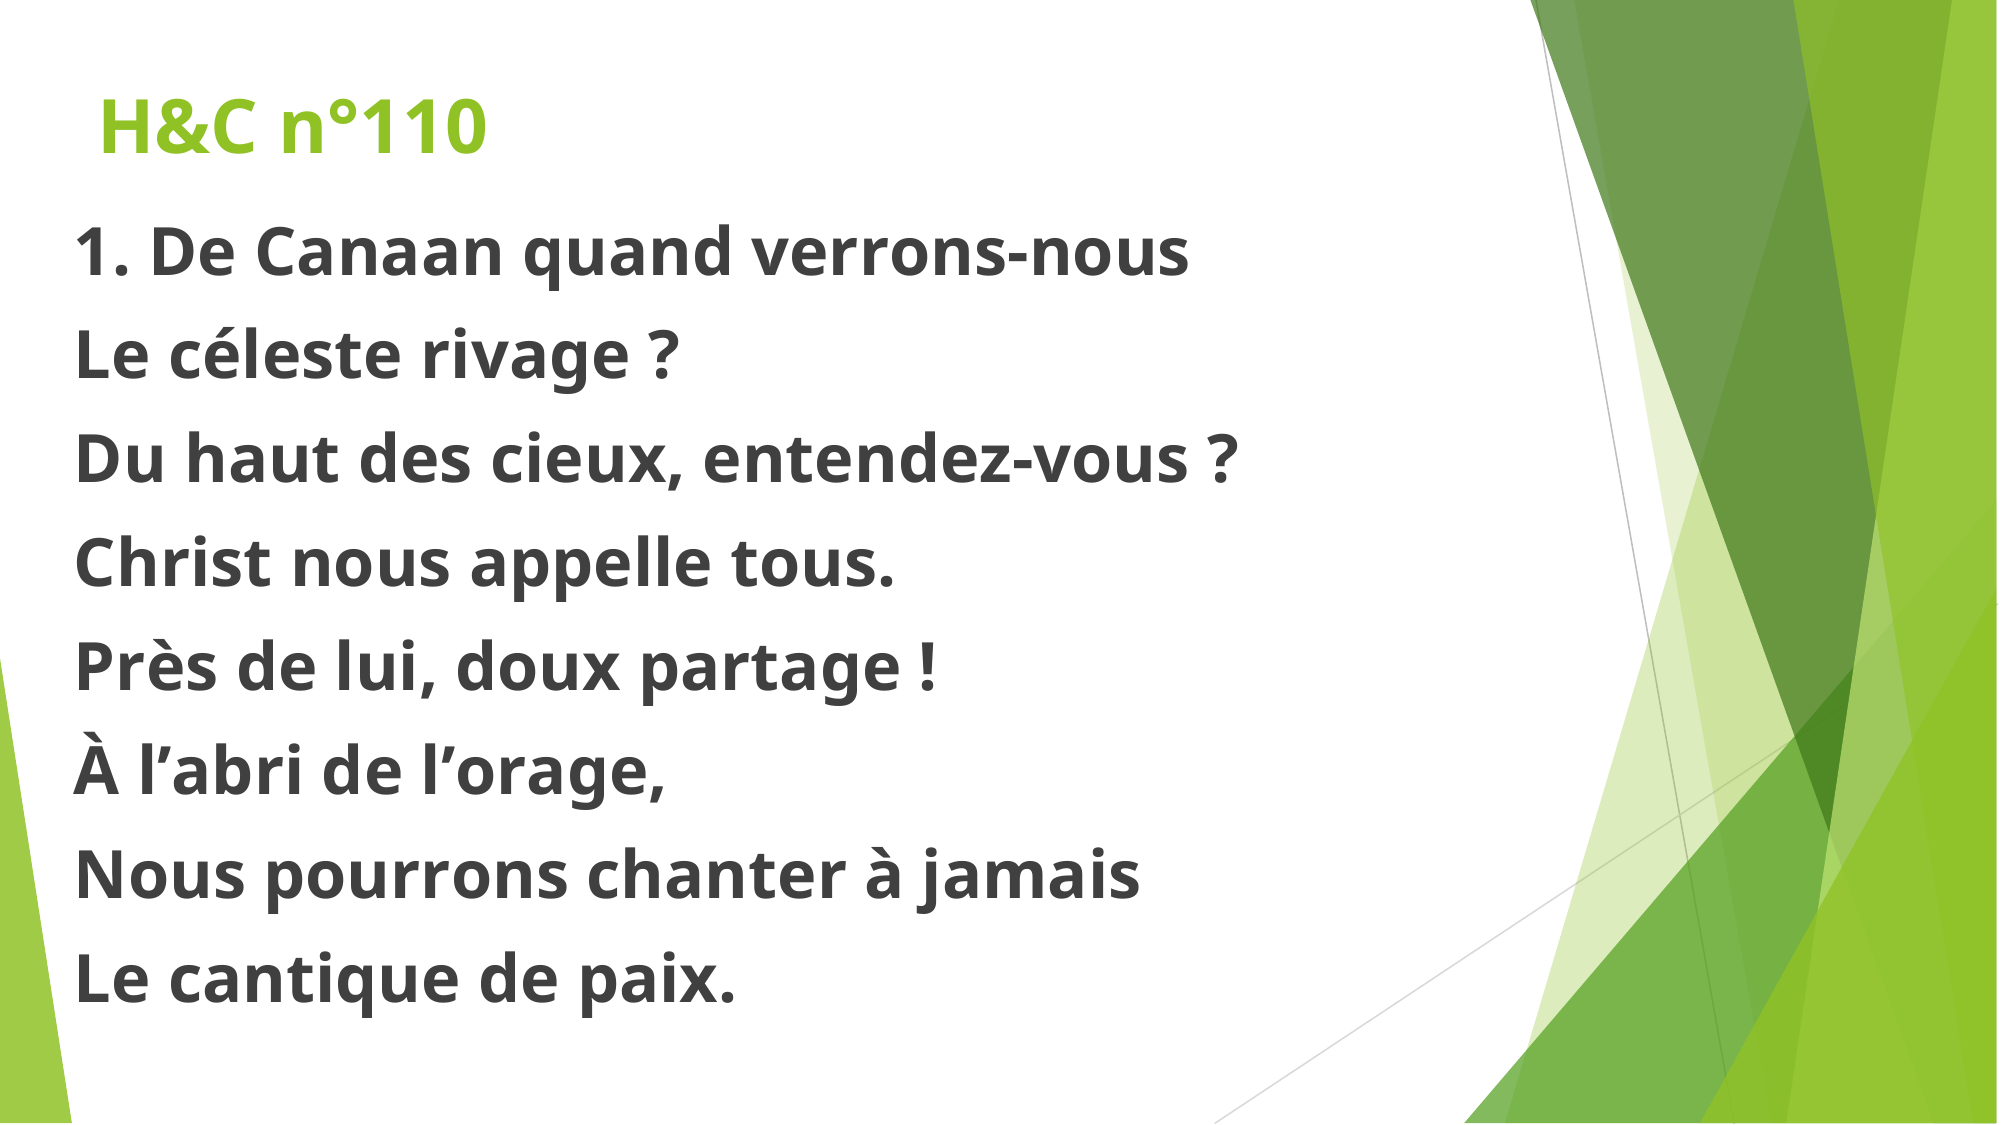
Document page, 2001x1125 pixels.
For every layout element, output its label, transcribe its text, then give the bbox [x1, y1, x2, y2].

text_box 1. De Canaan quand verrons-nous Le céleste rivage ? Du haut des cieux, entendez-vous ? Christ nous appelle tous. Près de lui, doux partage ! À l’abri de l’orage, Nous pourrons chanter à jamais Le cantique de paix. [59, 188, 2001, 1037]
text_box H&C n°110 [82, 70, 1522, 178]
